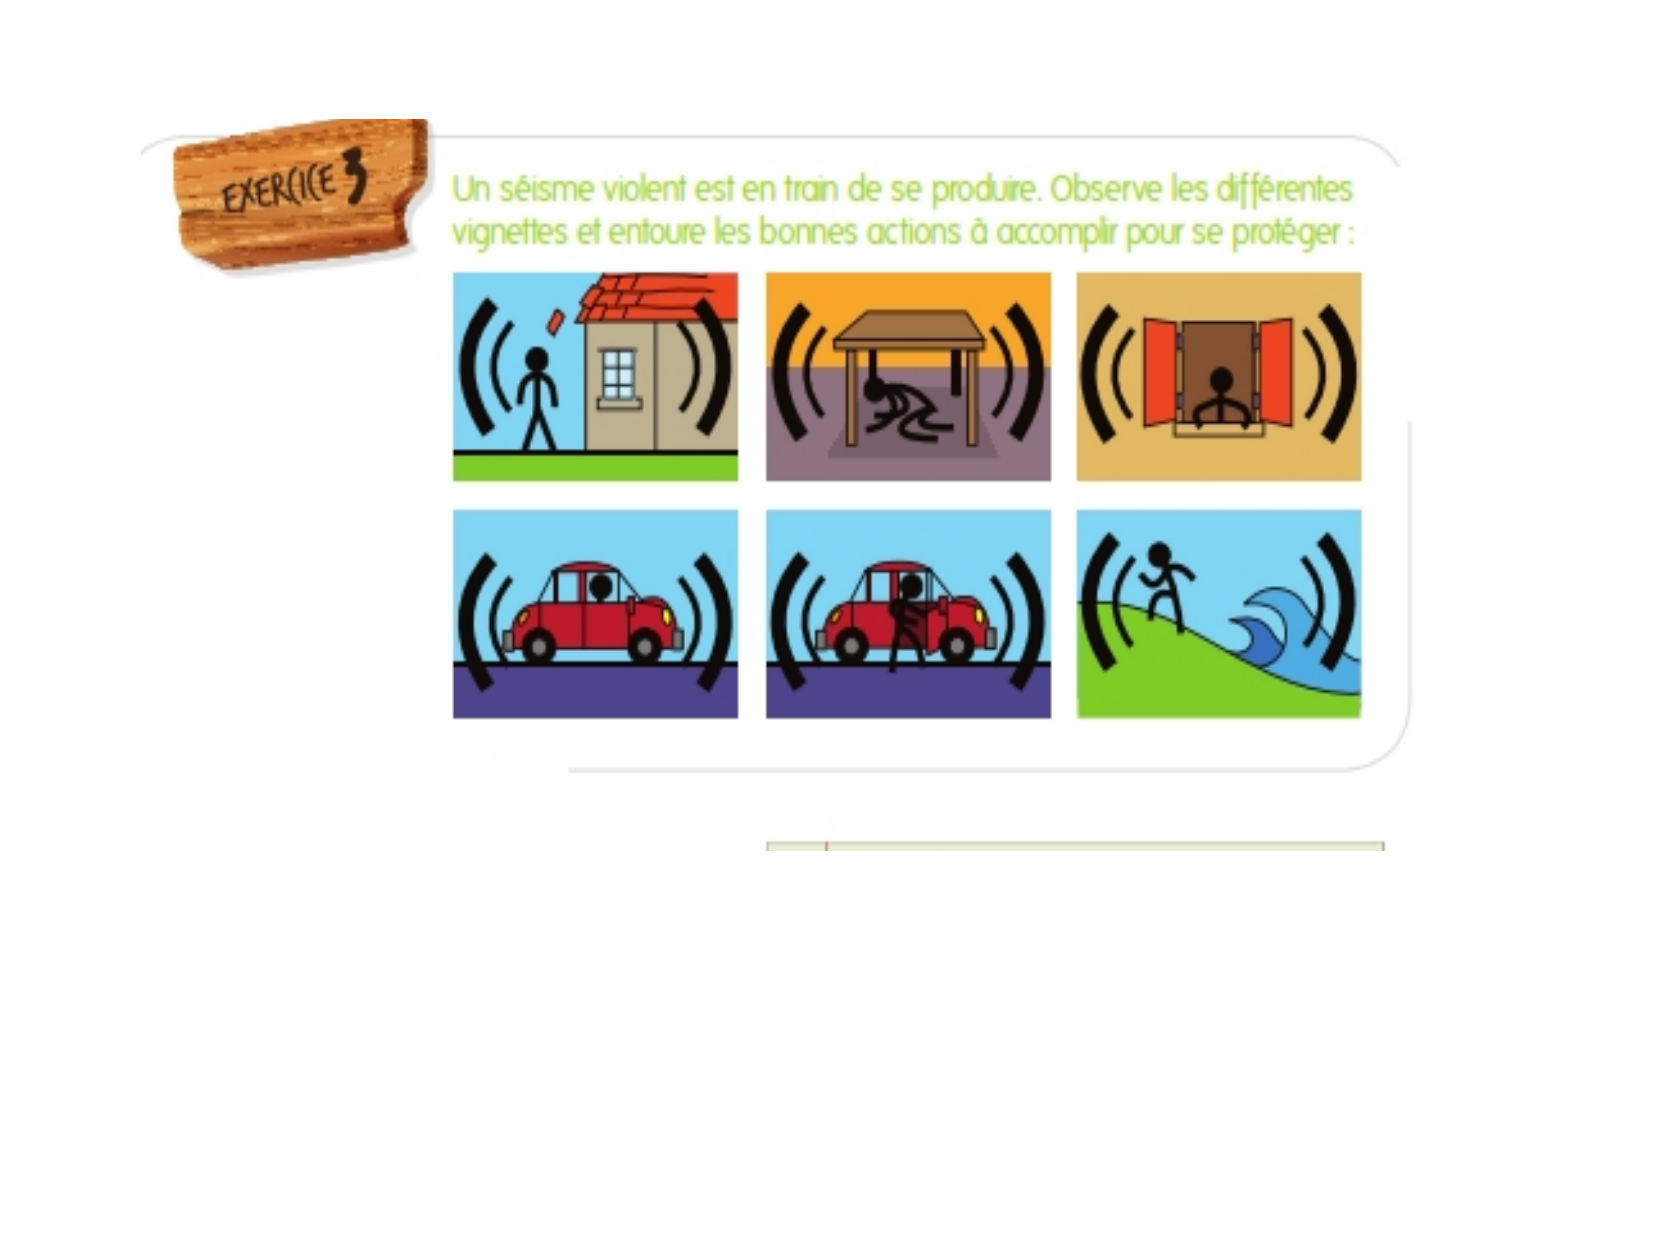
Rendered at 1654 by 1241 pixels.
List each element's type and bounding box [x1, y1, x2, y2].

picture [141, 119, 1465, 851]
